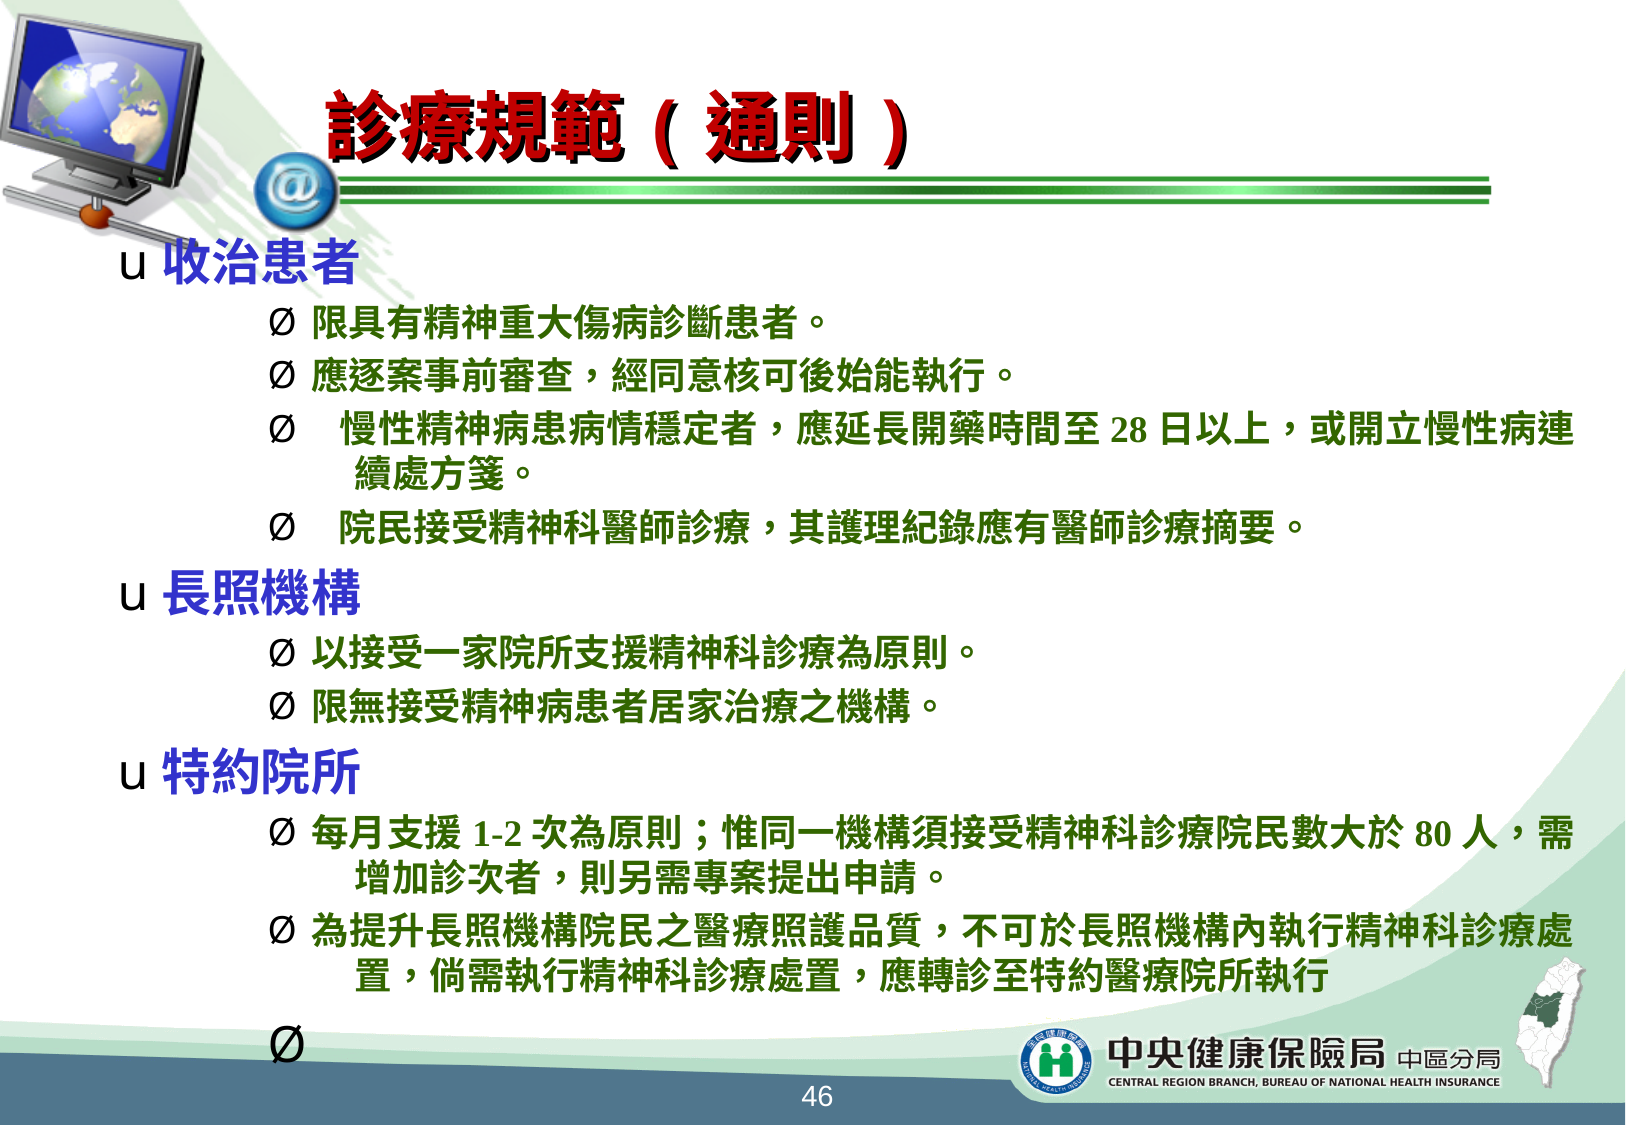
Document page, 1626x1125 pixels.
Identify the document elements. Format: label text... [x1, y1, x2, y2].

title 診療規範(通則) [308, 46, 1449, 200]
subtitle 收治患者 限具有精神重大傷病診斷患者。 應逐案事前審查，經同意核可後始能執行。 慢性精神病患病情穩定者，應延長開藥時間至28日以上，或開立慢性病連續處方箋。 院民接受精神科醫師診療，其護理紀錄應有醫師診療摘要。 長照機構 以接受一家院所支援精神科診療為原則。 限無接受精神病患者居家治療之機構。 特約院所 每月支援1-2次為原則；惟同一機構須接受精神科診療院民數大於80人，需增加診次者，則另需專案提出申請。 為提升長照機構院民之醫療照護品質，不可於長照機構內執行精神科診療處置，倘需執行精神科診療處置，應轉診至特約醫療院所執行 [15, 222, 1590, 1032]
text_box [627, 1065, 1008, 1125]
